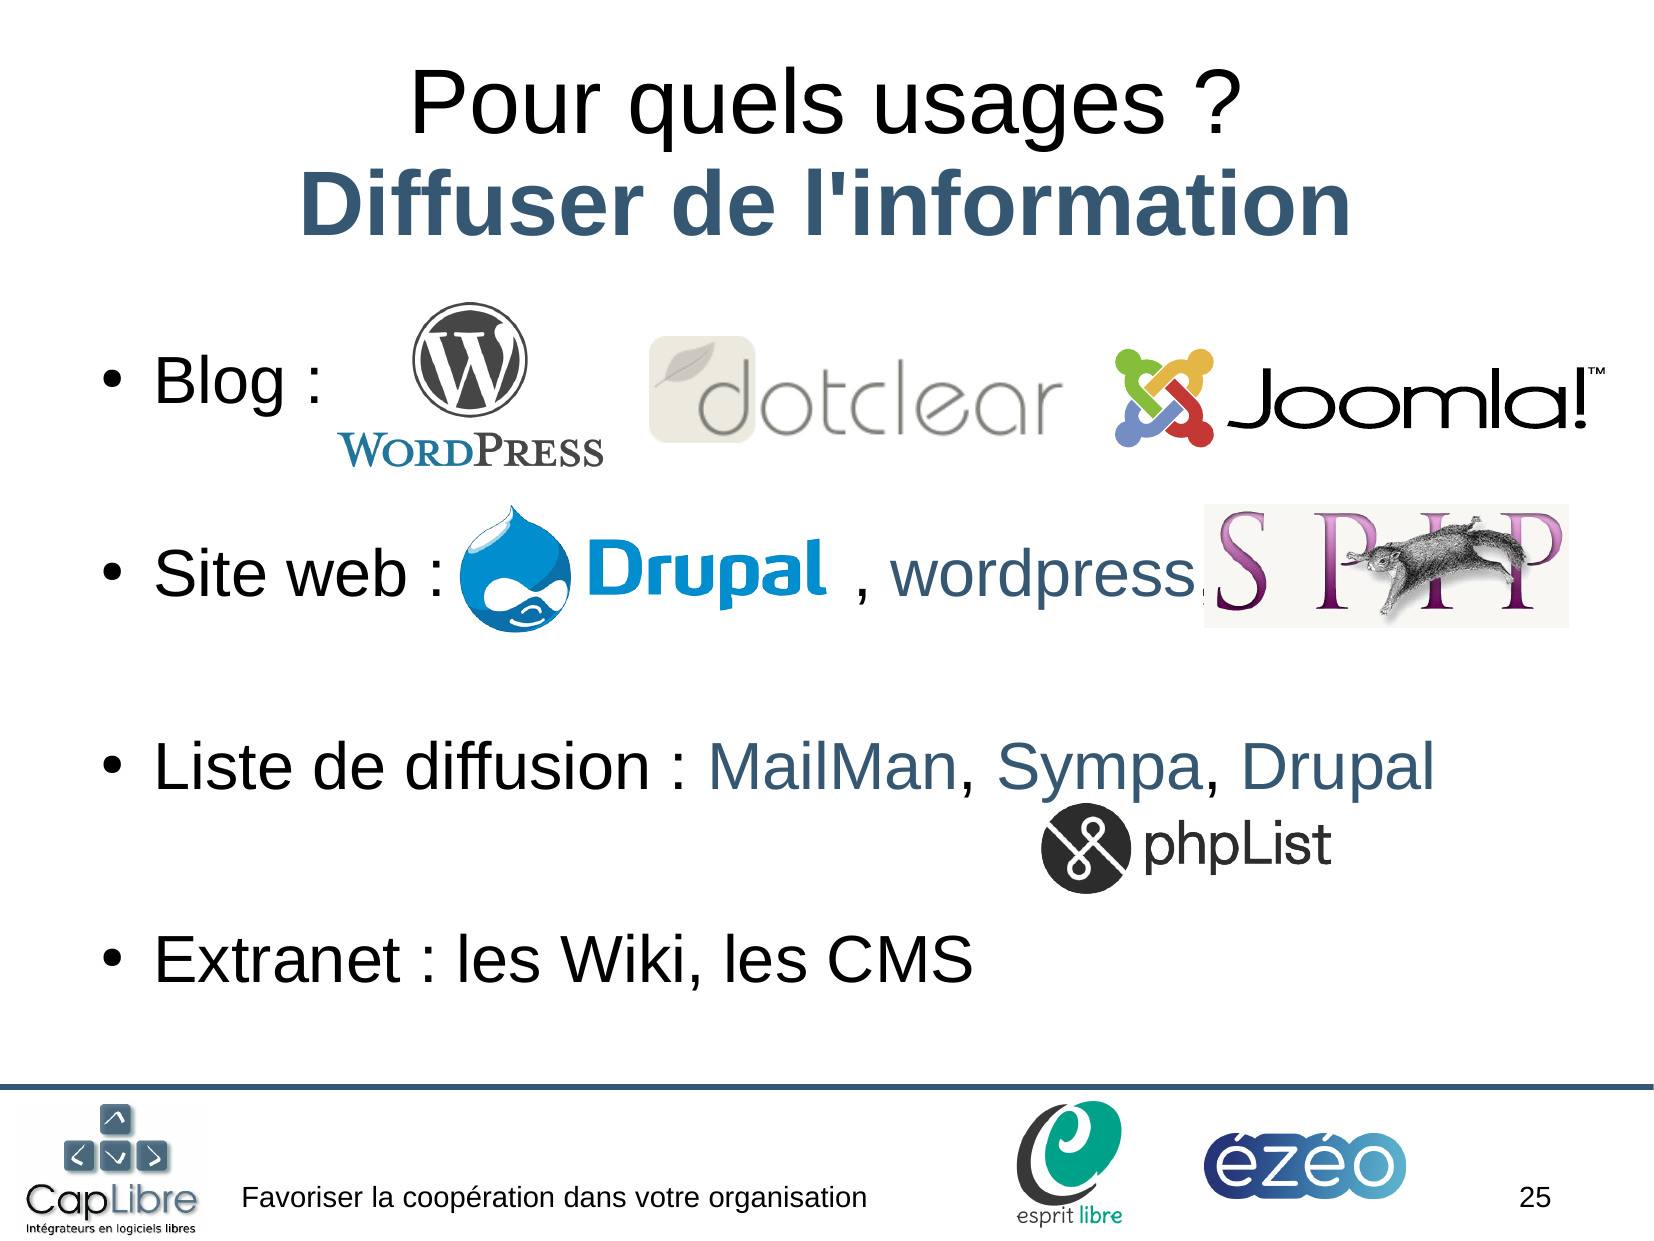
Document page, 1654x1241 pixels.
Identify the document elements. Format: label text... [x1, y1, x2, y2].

picture [1098, 342, 1617, 455]
title Pour quels usages ? Diffuser de l'information [82, 49, 1571, 257]
picture [649, 336, 1064, 443]
picture [1003, 1098, 1134, 1229]
picture [459, 504, 827, 633]
list Blog : Site web : , wordpress, Liste de diffusion : MailMan, Sympa, Drupal Extranet : les Wiki, les CMS [82, 343, 1571, 1063]
picture [1204, 1133, 1406, 1199]
picture [1204, 504, 1569, 628]
picture [11, 1098, 210, 1239]
picture [1021, 771, 1355, 922]
picture [337, 302, 603, 467]
